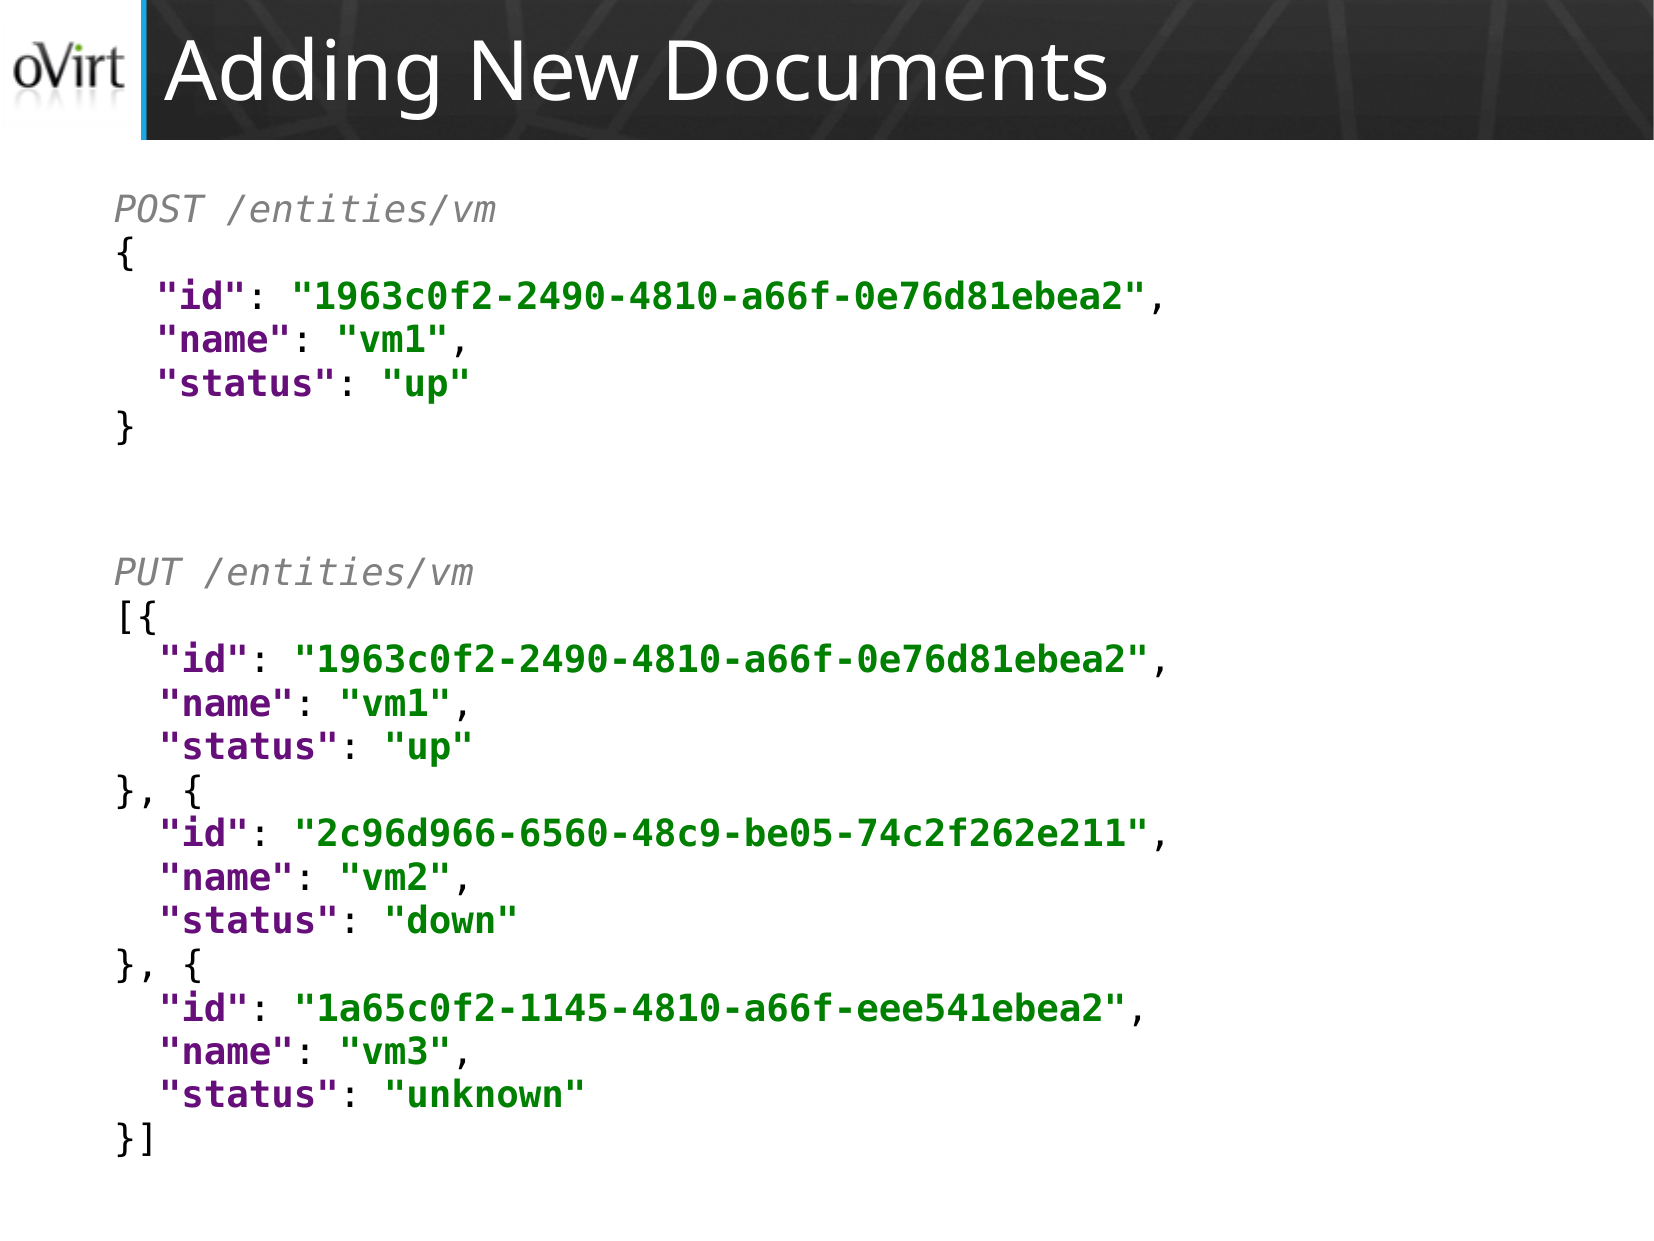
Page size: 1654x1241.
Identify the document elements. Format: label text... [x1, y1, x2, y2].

picture [0, 0, 1654, 140]
title Adding New Documents [164, 18, 1653, 119]
text_box POST /entities/vm { "id": "1963c0f2-2490-4810-a66f-0e76d81ebea2", "name": "vm1", "status": "up" } PUT /entities/vm [{ "id": "1963c0f2-2490-4810-a66f-0e76d81ebea2", "name": "vm1", "status": "up" }, { "id": "2c96d966-6560-48c9-be05-74c2f262e211", "name": "vm2", "status": "down" }, { "id": "1a65c0f2-1145-4810-a66f-eee541ebea2", "name": "vm3", "status": "unknown" }] [99, 180, 1555, 1168]
